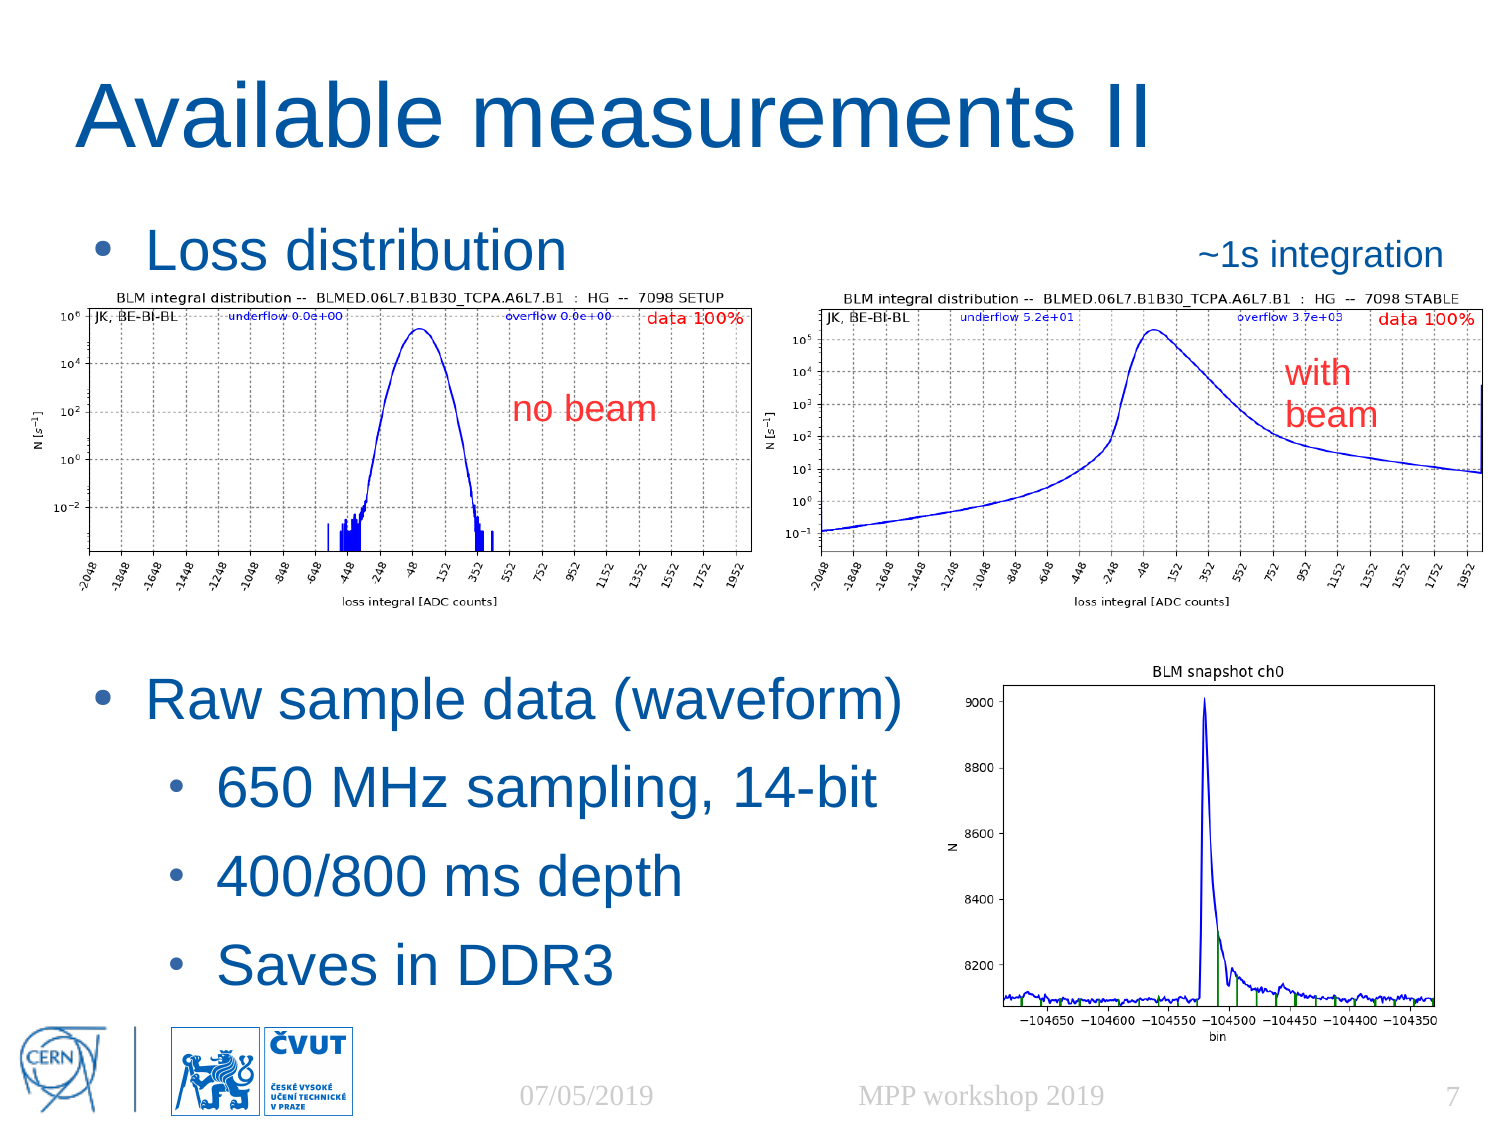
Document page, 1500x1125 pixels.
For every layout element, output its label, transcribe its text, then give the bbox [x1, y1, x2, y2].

title Available measurements II [75, 38, 1425, 193]
text_box no beam [497, 379, 673, 466]
picture [171, 1028, 353, 1116]
list Loss distribution Raw sample data (waveform) 650 MHz sampling, 14-bit 400/800 ms depth Saves in DDR3 [75, 615, 1425, 1028]
text_box with beam [1270, 344, 1412, 443]
picture [933, 634, 1489, 1052]
text_box ~1s integration [1172, 226, 1460, 285]
picture [23, 284, 1492, 615]
list Loss distribution Raw sample data (waveform) 650 MHz sampling, 14-bit 400/800 ms depth Saves in DDR3 [75, 217, 1425, 285]
